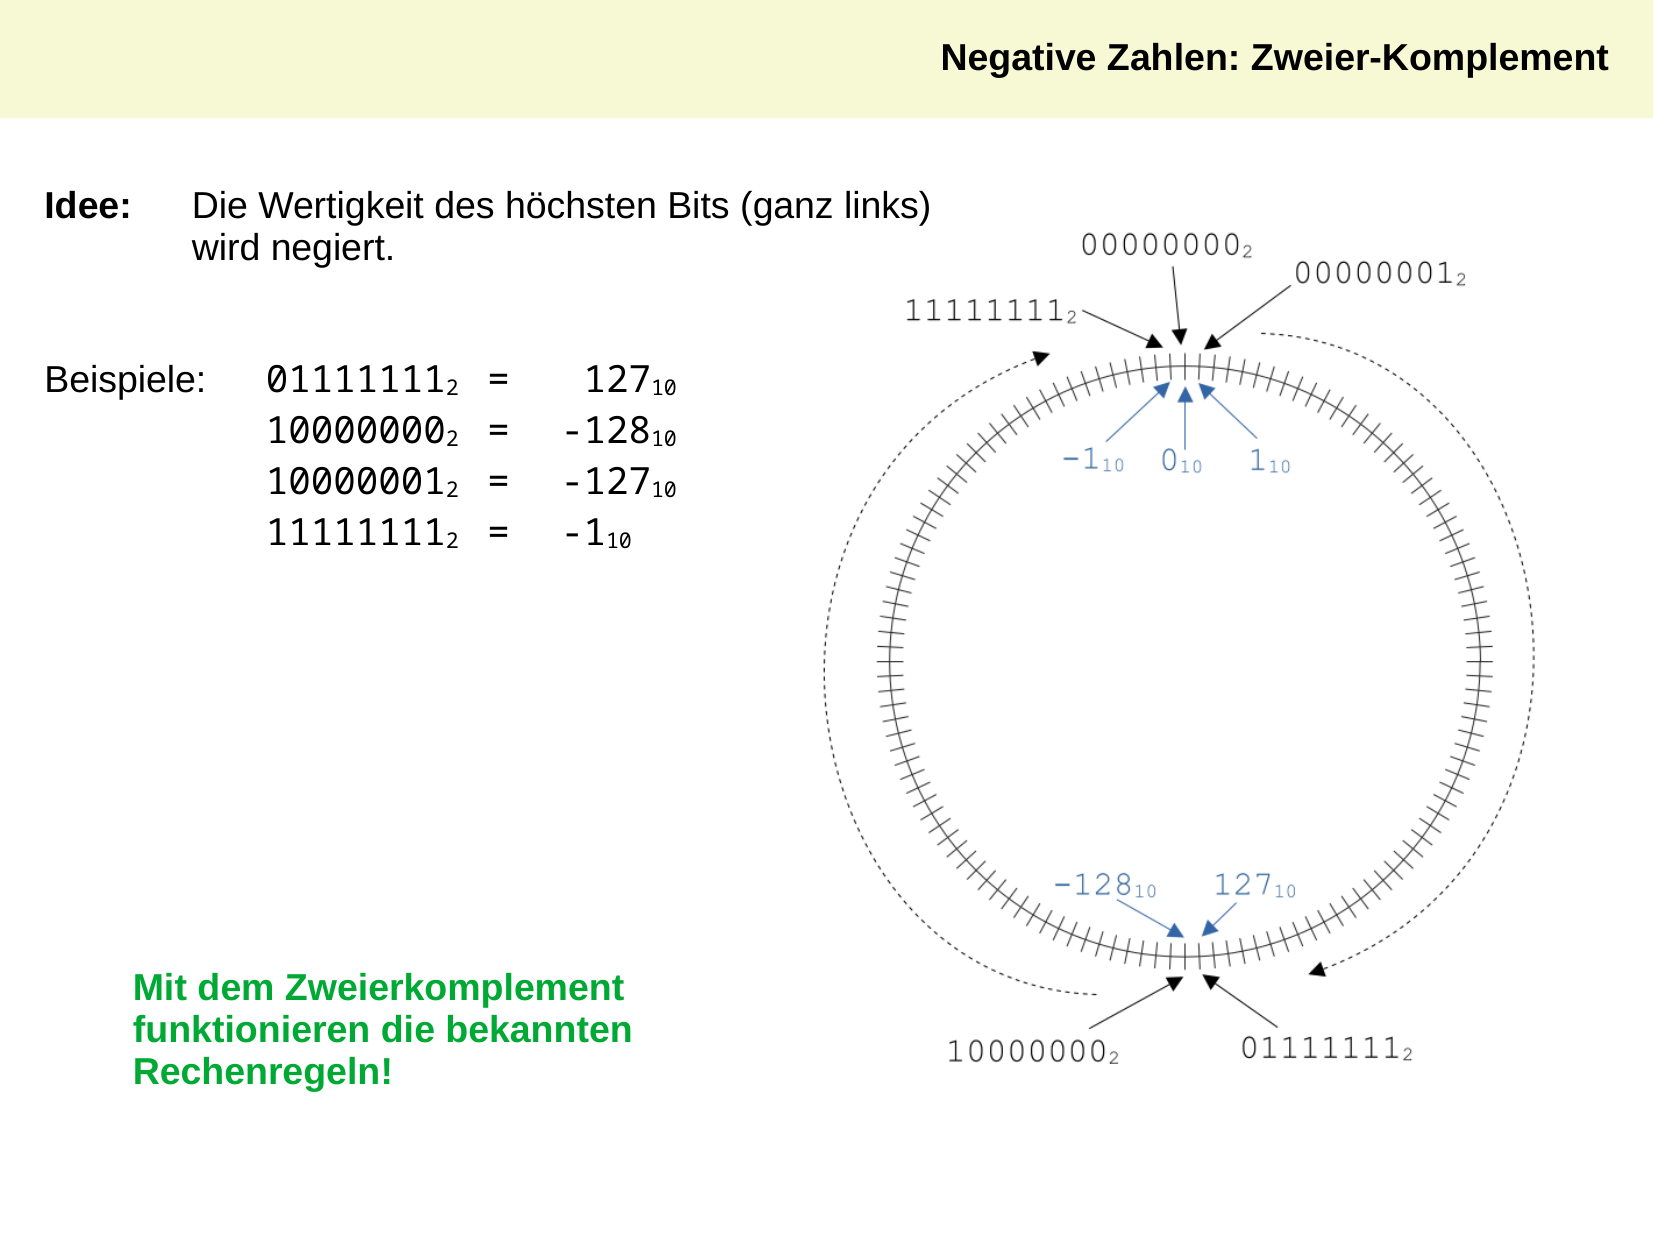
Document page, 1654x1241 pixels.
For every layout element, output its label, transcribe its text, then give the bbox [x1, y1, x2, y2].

text_box Mit dem Zweierkomplement funktionieren die bekannten Rechenregeln! [118, 959, 857, 1101]
text_box [0, 0, 1654, 119]
text_box Idee: Die Wertigkeit des höchsten Bits (ganz links) wird negiert. Beispiele: 011111112 = 12710 100000002 = -12810 100000012 = -12710 111111112 = -110 [29, 177, 1388, 906]
text_box Negative Zahlen: Zweier-Komplement [708, 29, 1625, 129]
picture [797, 206, 1565, 1101]
